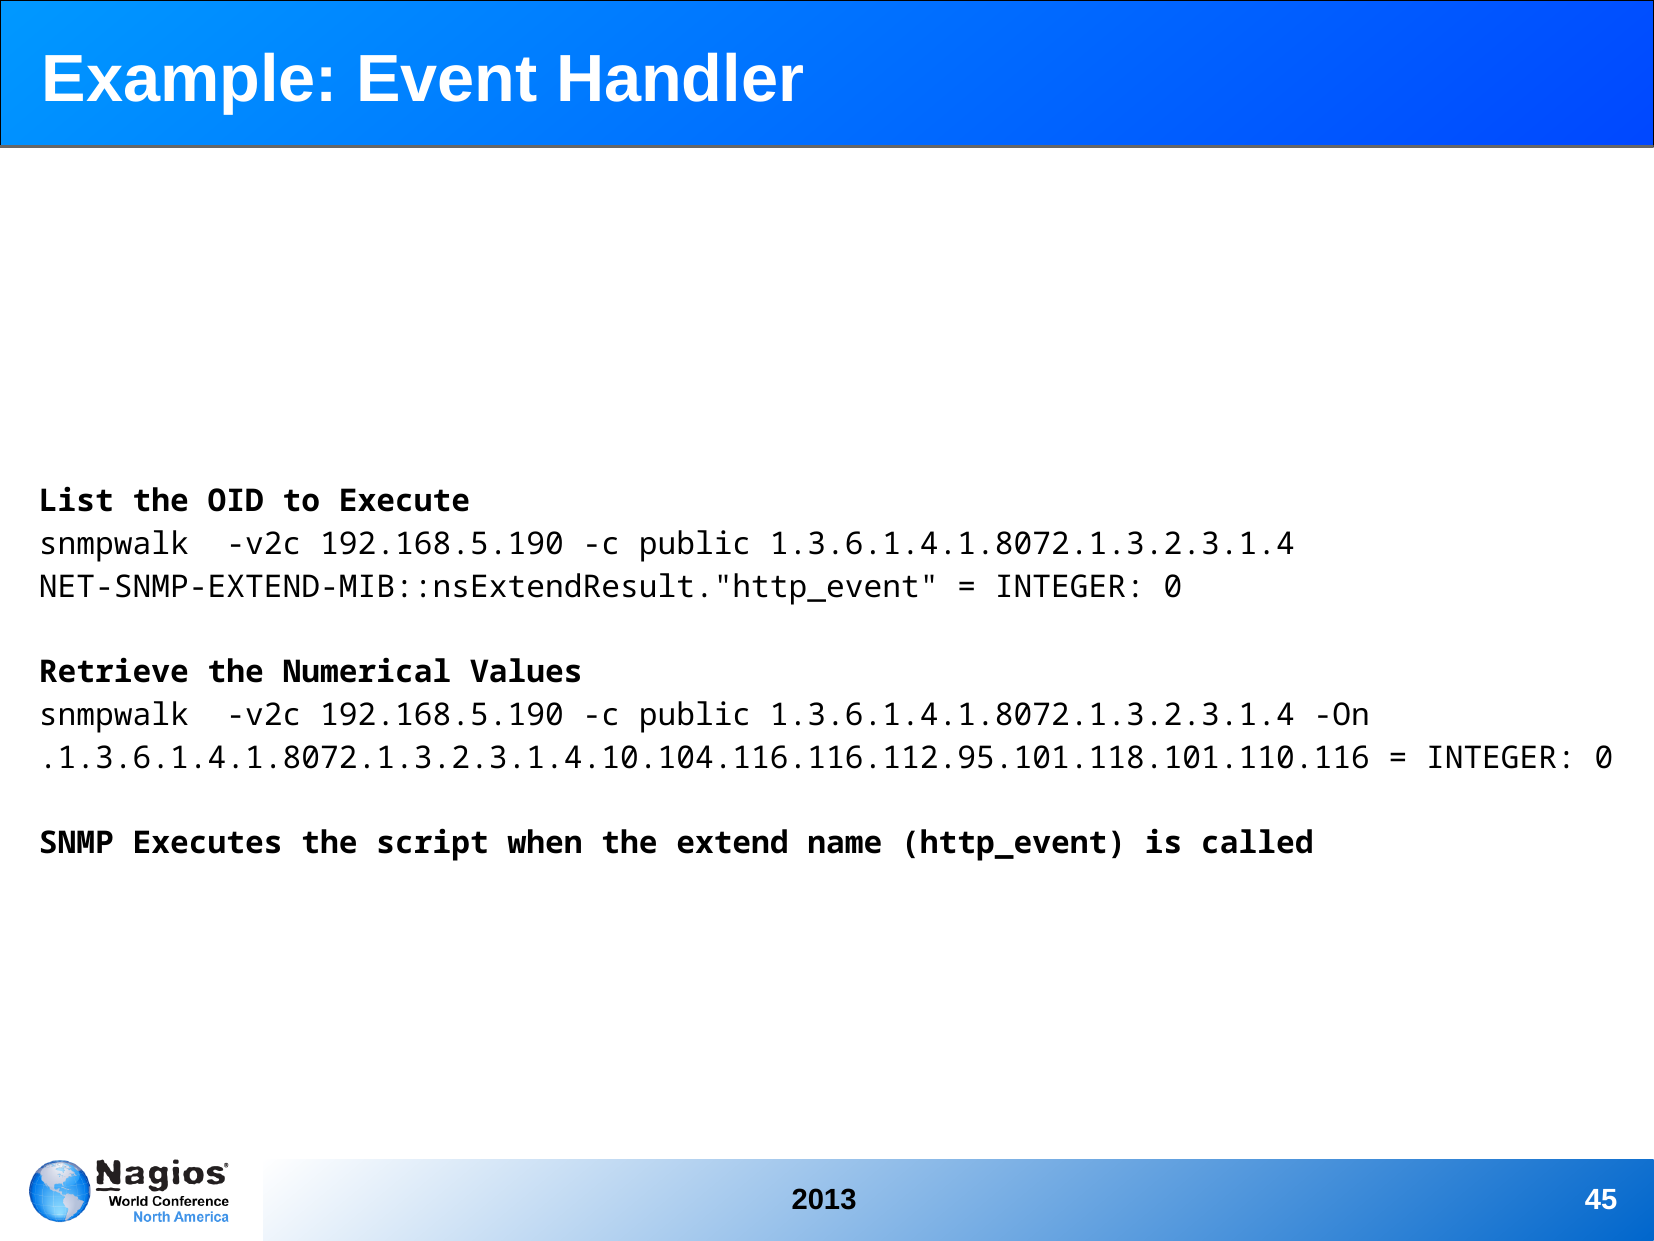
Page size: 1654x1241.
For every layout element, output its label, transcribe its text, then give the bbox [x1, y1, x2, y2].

title Example: Event Handler [41, 29, 1638, 127]
picture [29, 1159, 229, 1235]
subtitle List the OID to Execute snmpwalk -v2c 192.168.5.190 -c public 1.3.6.1.4.1.8072.1.3.2.3.1.4 NET-SNMP-EXTEND-MIB::nsExtendResult."http_event" = INTEGER: 0 Retrieve the Numerical Values snmpwalk -v2c 192.168.5.190 -c public 1.3.6.1.4.1.8072.1.3.2.3.1.4 -On .1.3.6.1.4.1.8072.1.3.2.3.1.4.10.104.116.116.112.95.101.118.101.110.116 = INTEGER: 0 SNMP Executes the script when the extend name (http_event) is called [38, 171, 1654, 1170]
